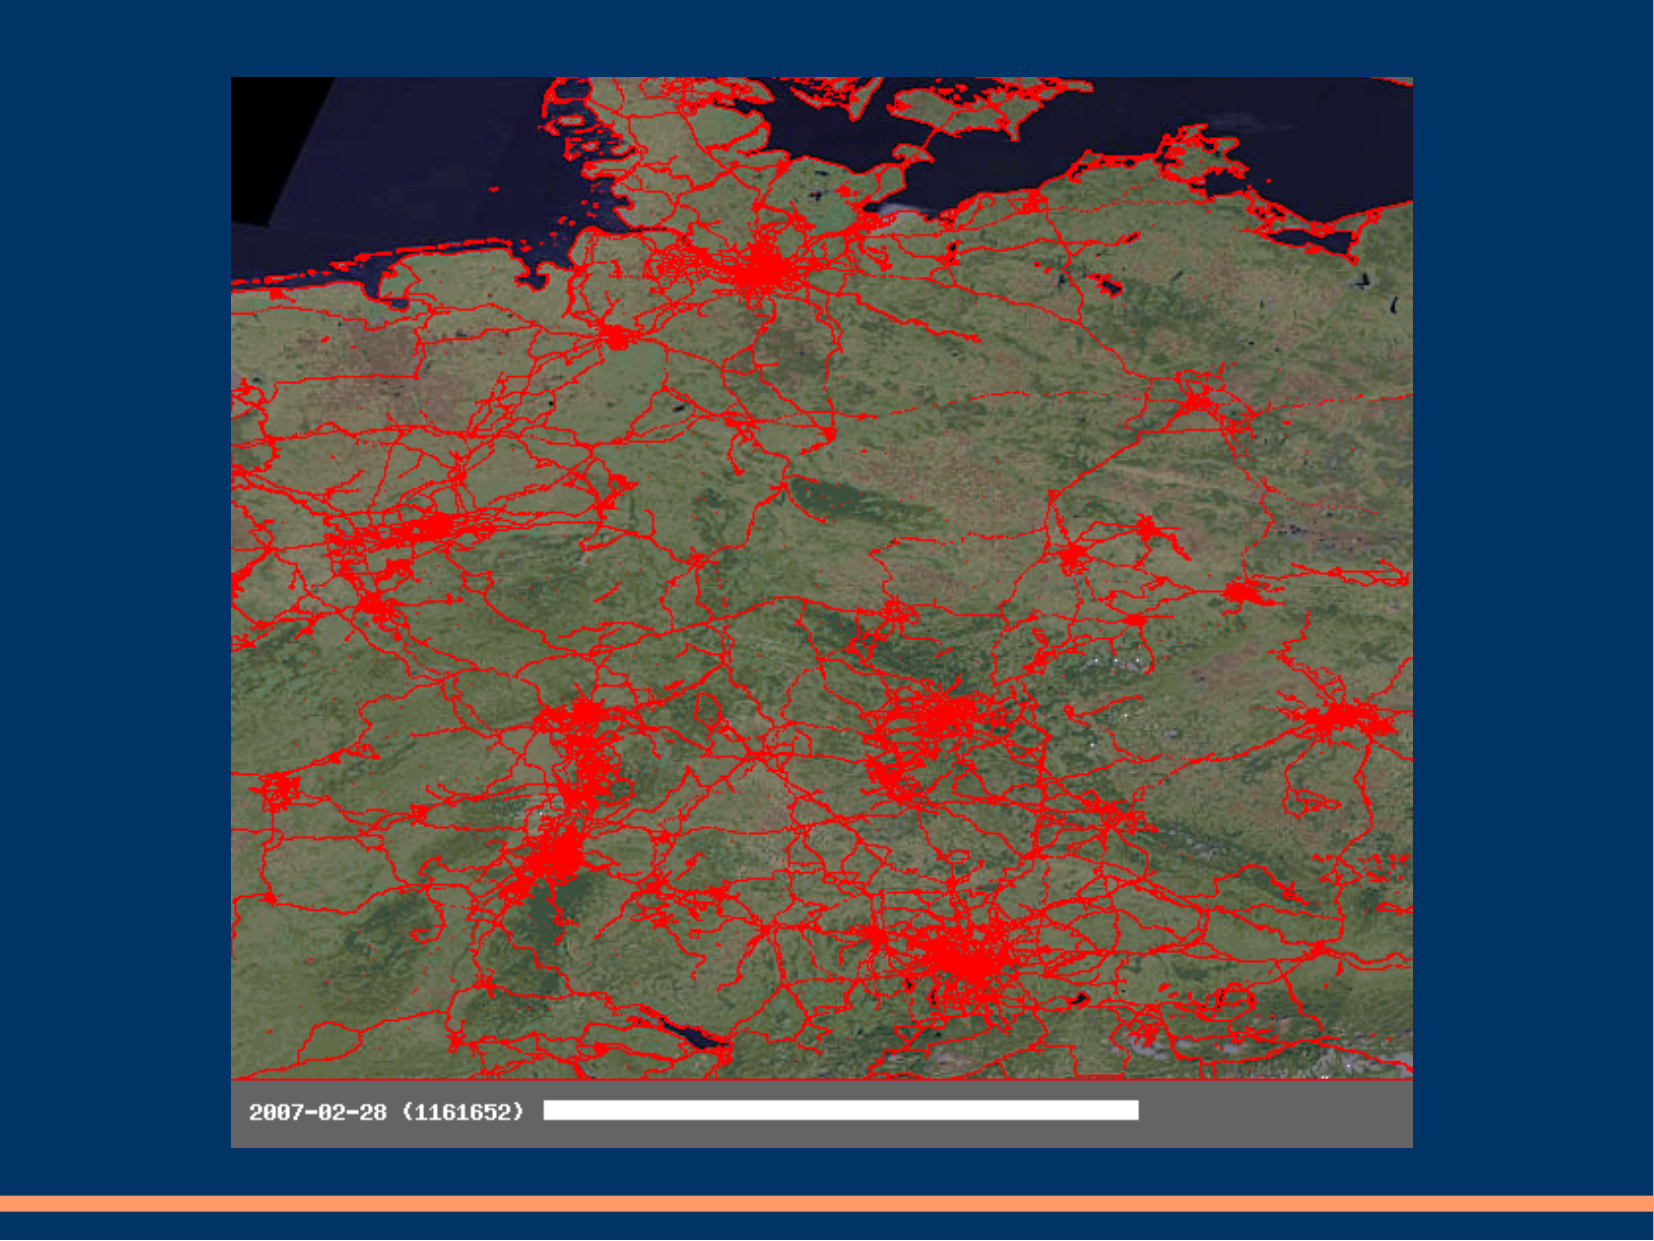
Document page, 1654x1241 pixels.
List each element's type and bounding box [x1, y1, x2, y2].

picture [231, 77, 1413, 1148]
